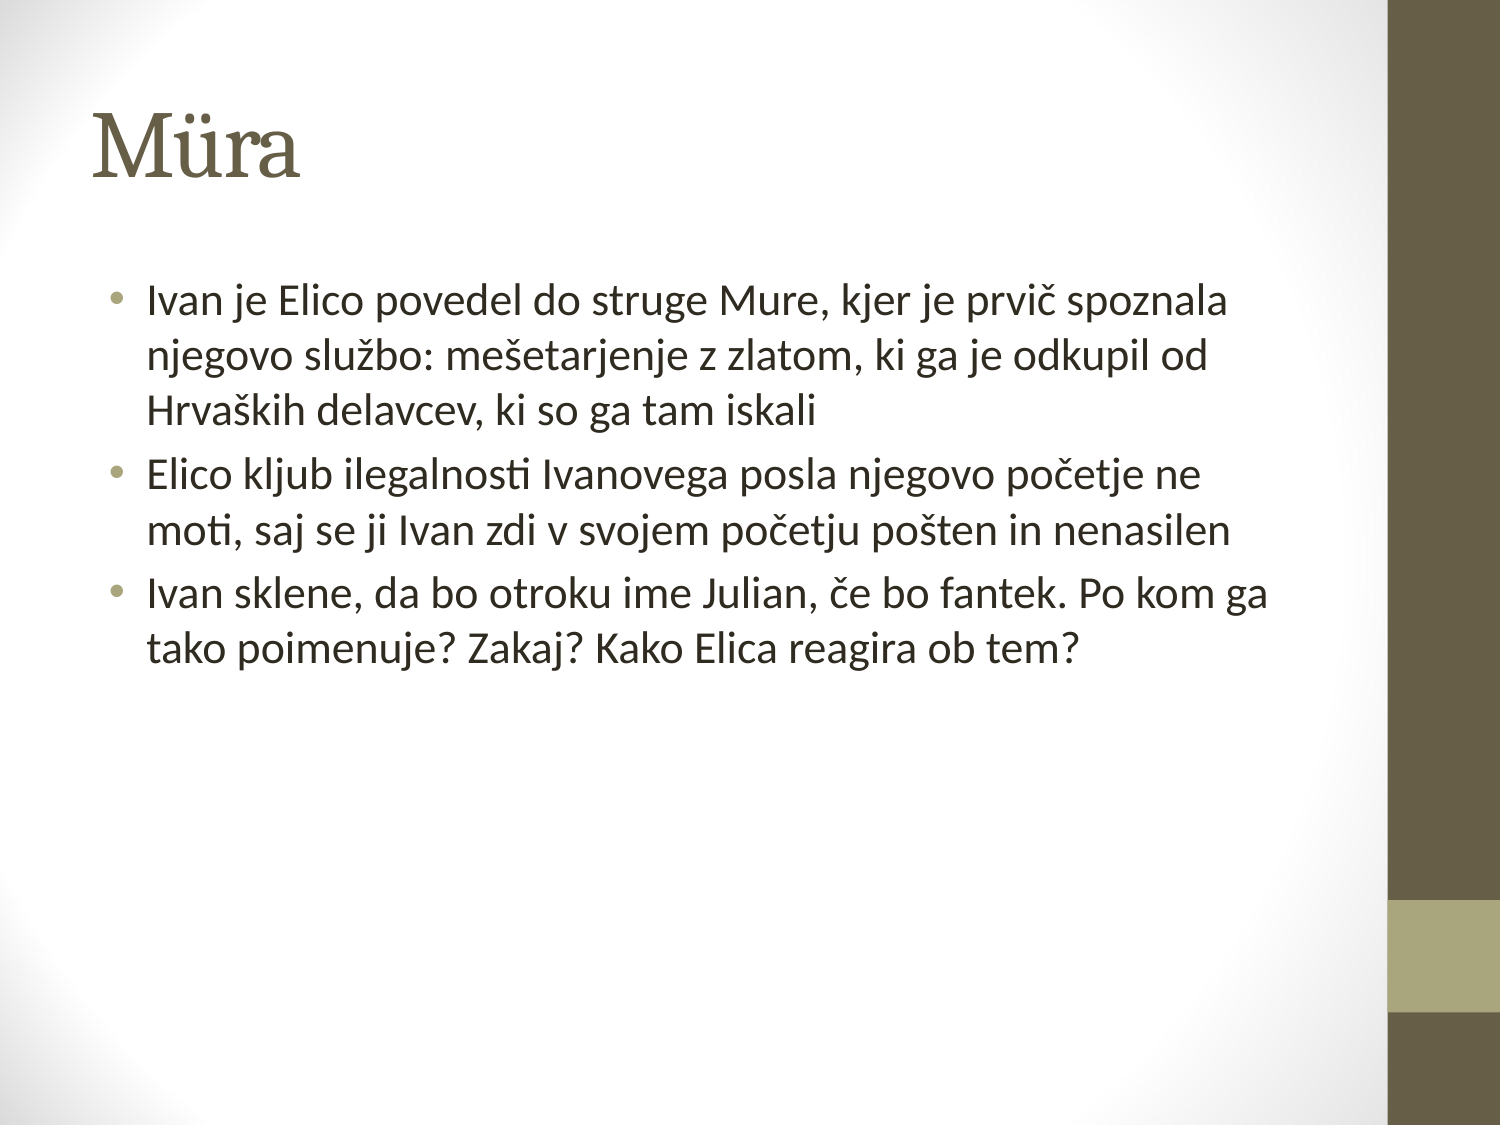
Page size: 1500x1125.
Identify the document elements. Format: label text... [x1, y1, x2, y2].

picture [0, 0, 1387, 1125]
list Ivan je Elico povedel do struge Mure, kjer je prvič spoznala njegovo službo: mešetarjenje z zlatom, ki ga je odkupil od Hrvaških delavcev, ki so ga tam iskali Elico kljub ilegalnosti Ivanovega posla njegovo početje ne moti, saj se ji Ivan zdi v svojem početju pošten in nenasilen Ivan sklene, da bo otroku ime Julian, če bo fantek. Po kom ga tako poimenuje? Zakaj? Kako Elica reagira ob tem? [75, 262, 1325, 1050]
title Müra [75, 45, 1325, 233]
